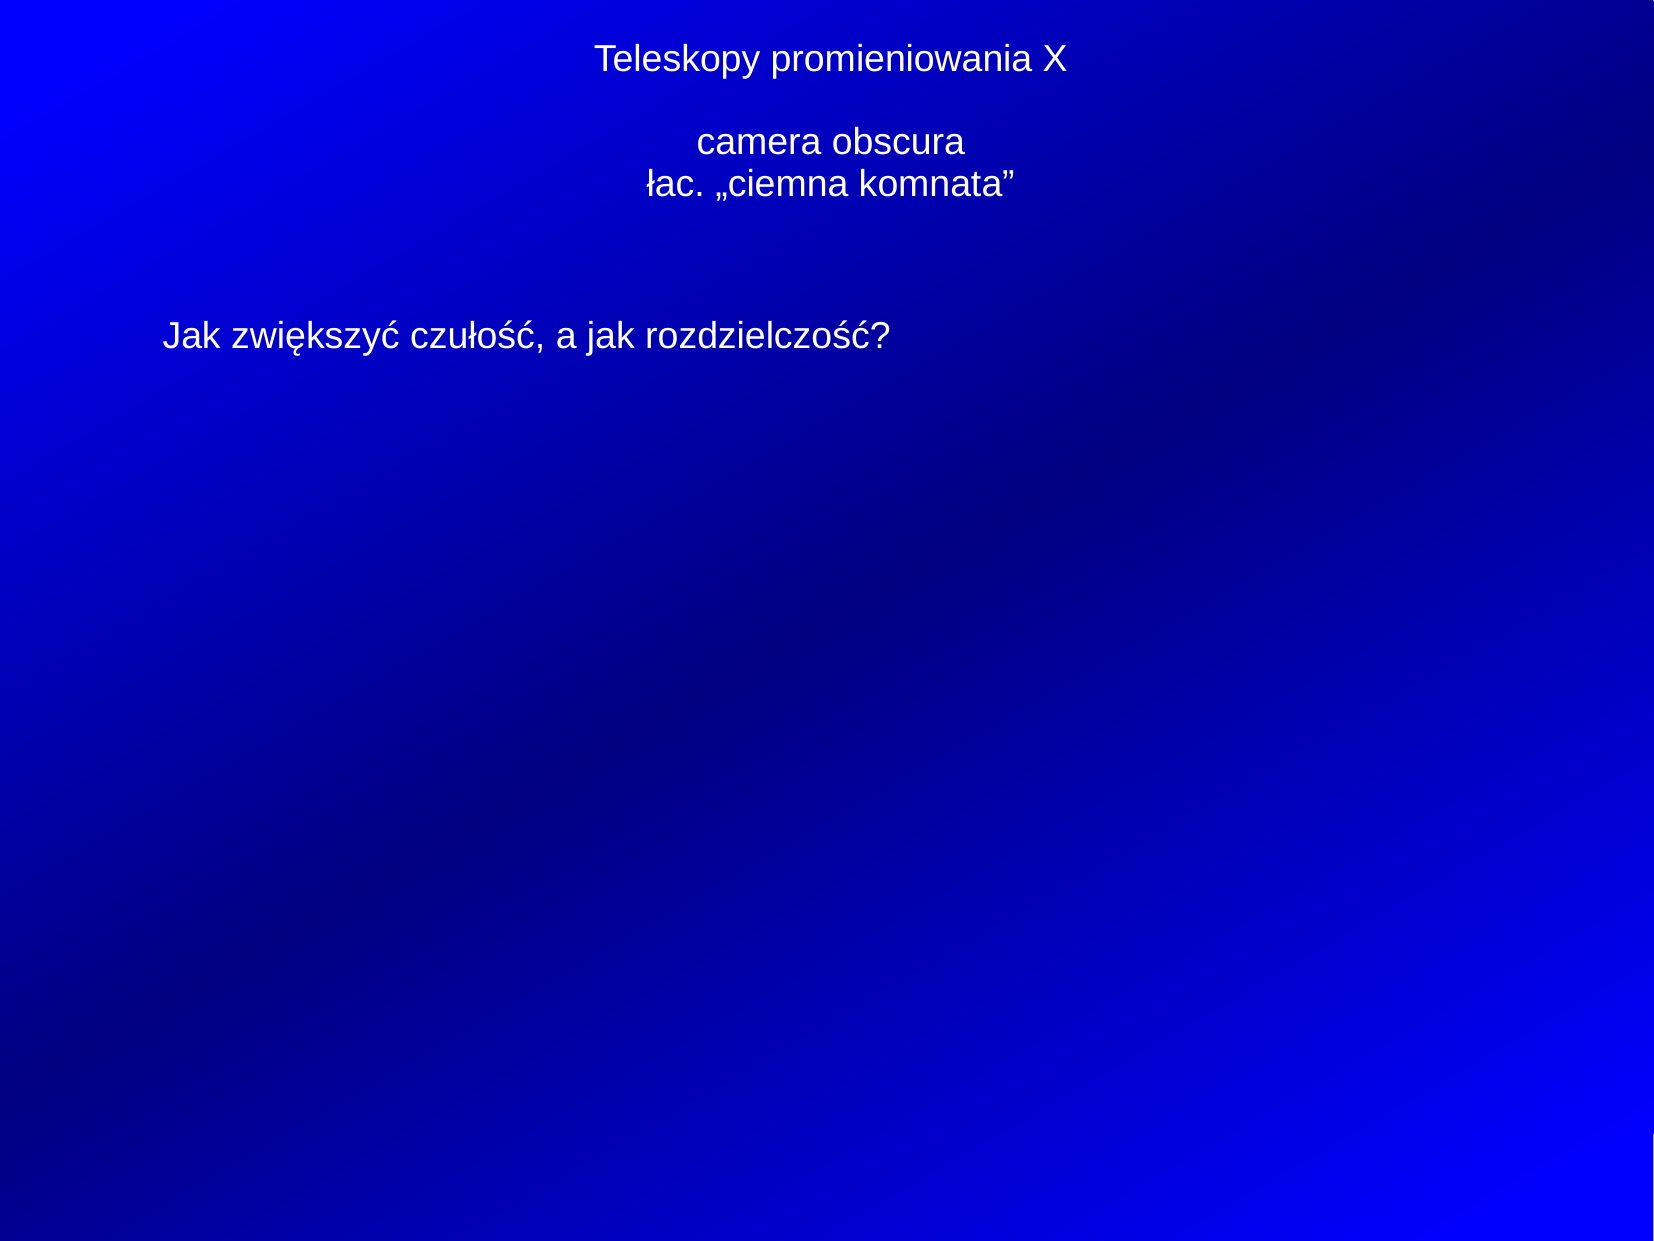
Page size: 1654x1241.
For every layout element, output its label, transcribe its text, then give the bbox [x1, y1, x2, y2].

text_box Jak zwiększyć czułość, a jak rozdzielczość? [147, 307, 906, 364]
text_box camera obscura łac. „ciemna komnata” [631, 112, 1030, 212]
text_box Teleskopy promieniowania X [579, 29, 1083, 87]
